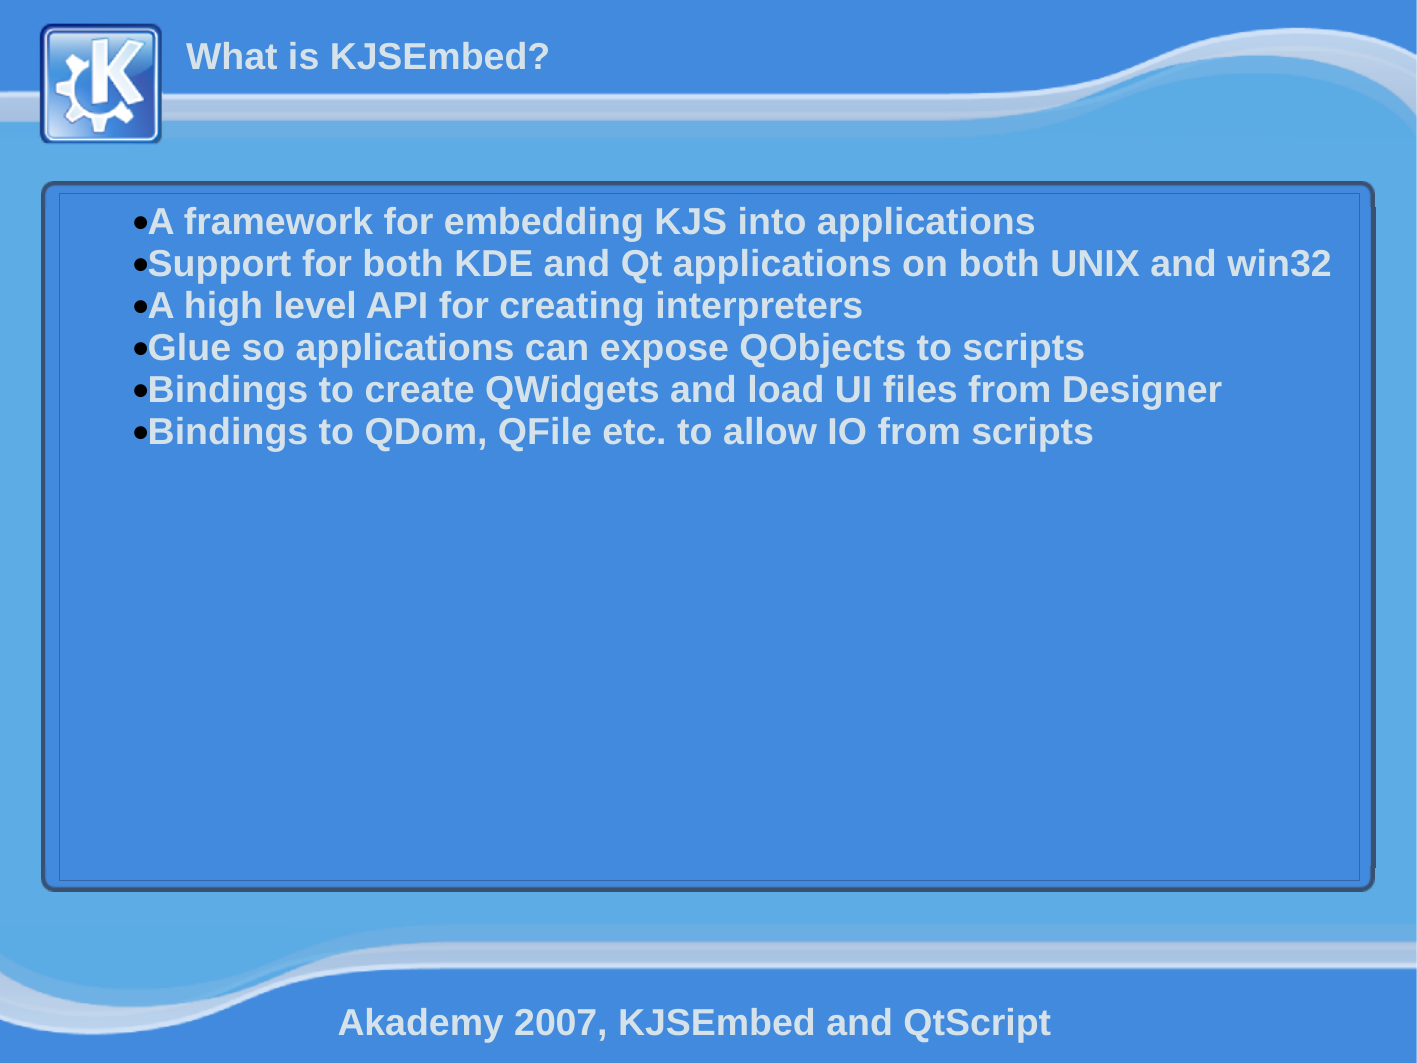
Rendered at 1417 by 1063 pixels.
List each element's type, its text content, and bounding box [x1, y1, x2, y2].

picture [0, 0, 1417, 1063]
text_box What is KJSEmbed? [171, 27, 1048, 105]
text_box A framework for embedding KJS into applications Support for both KDE and Qt applications on both UNIX and win32 A high level API for creating interpreters Glue so applications can expose QObjects to scripts Bindings to create QWidgets and load UI files from Designer Bindings to QDom, QFile etc. to allow IO from scripts [59, 193, 1360, 881]
